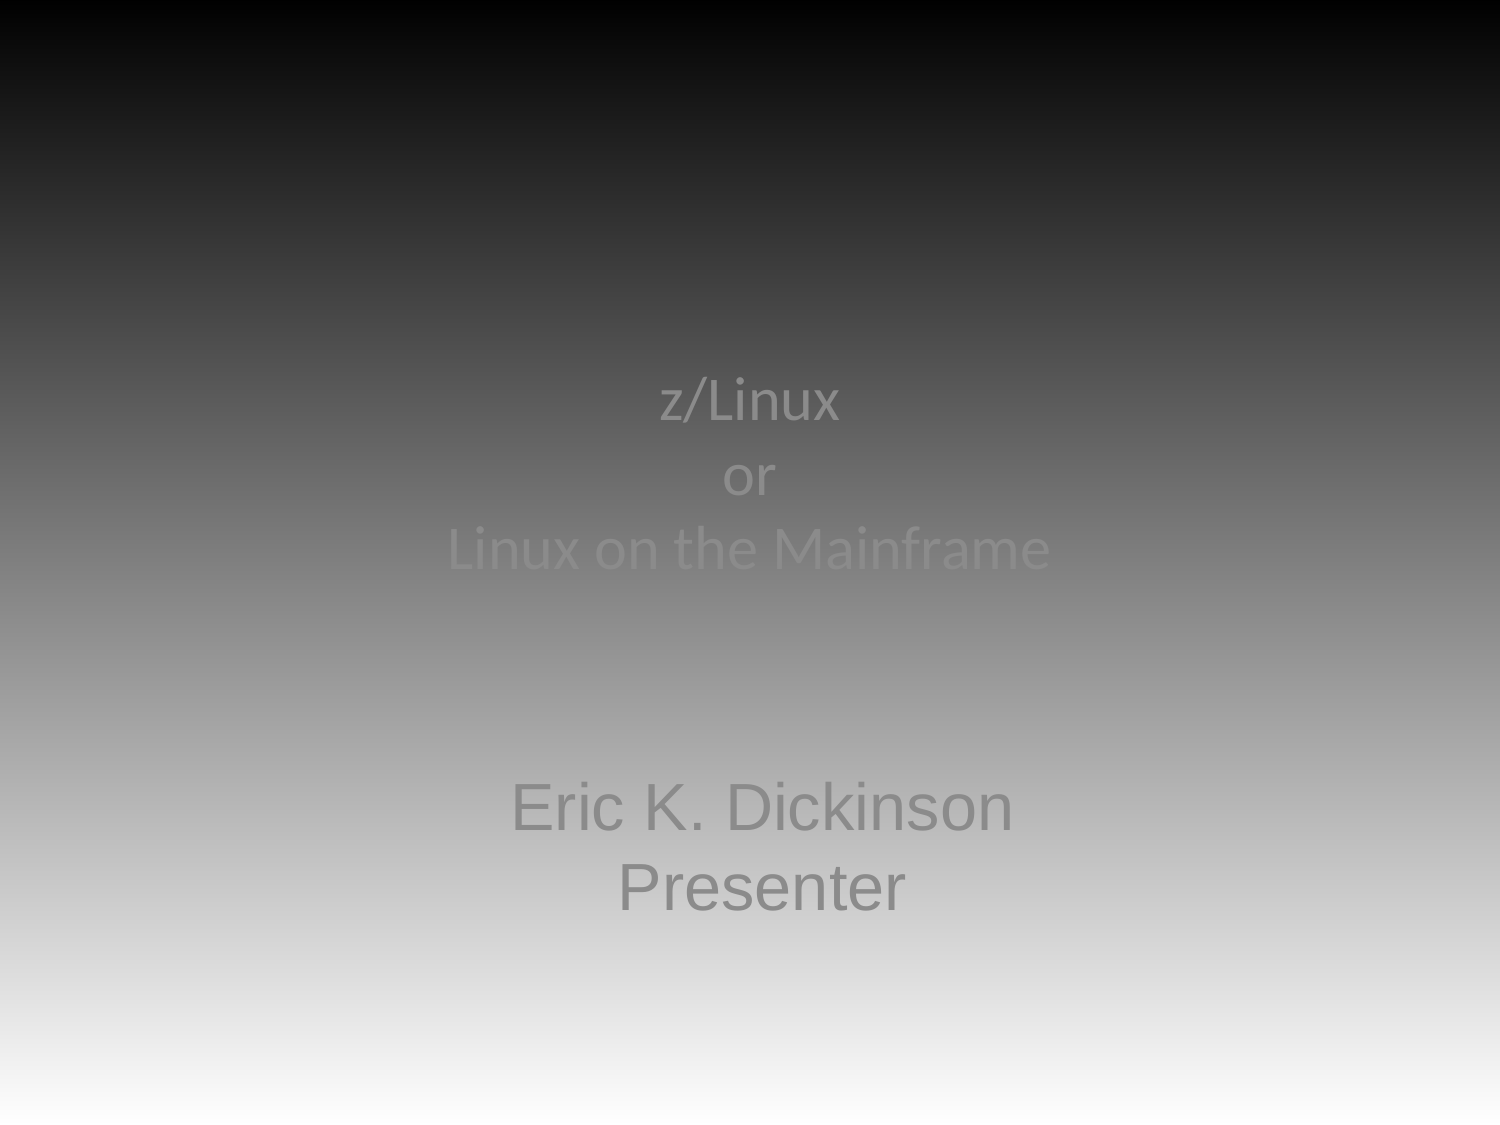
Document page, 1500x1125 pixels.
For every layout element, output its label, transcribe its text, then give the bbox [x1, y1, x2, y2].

title z/Linux or Linux on the Mainframe [112, 349, 1388, 591]
subtitle Eric K. Dickinson Presenter [237, 699, 1288, 988]
